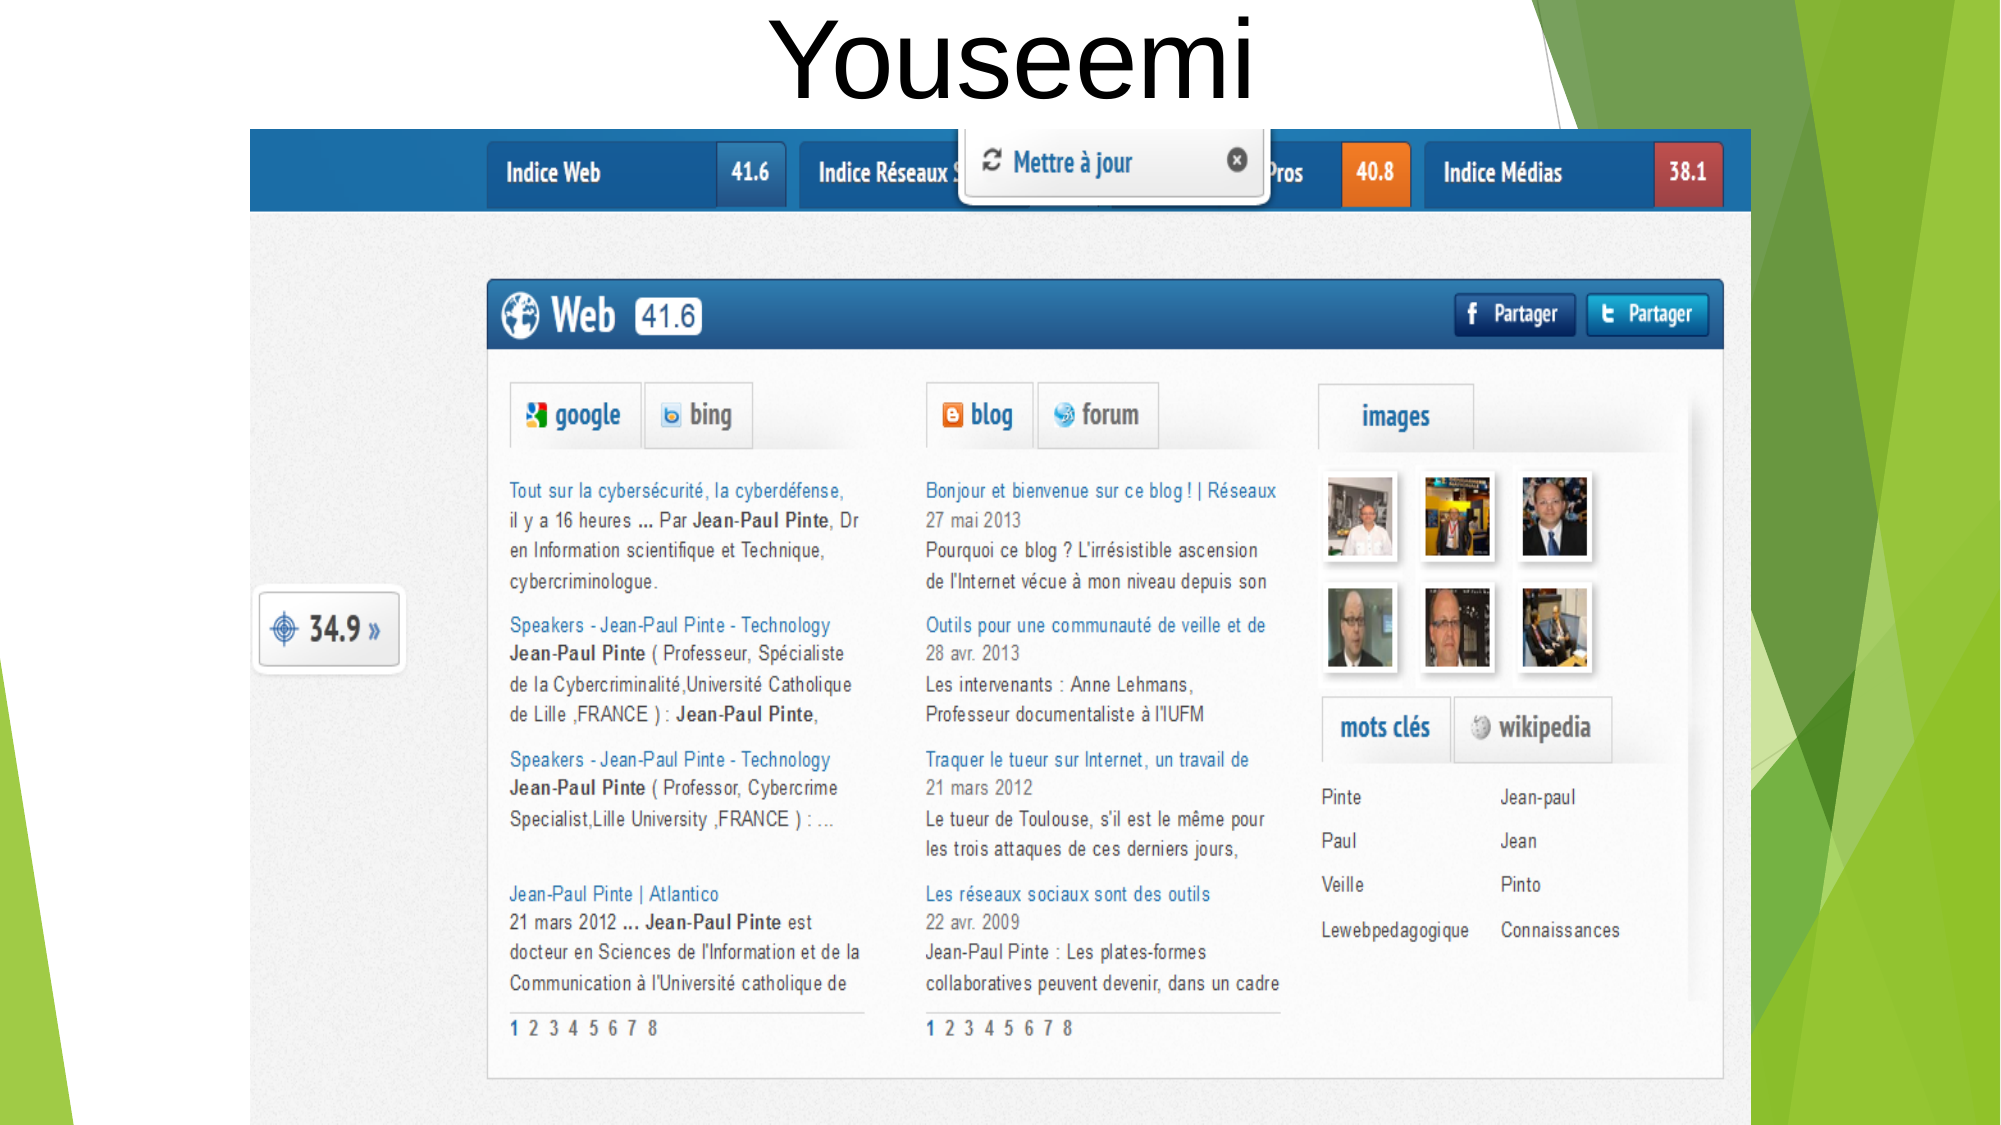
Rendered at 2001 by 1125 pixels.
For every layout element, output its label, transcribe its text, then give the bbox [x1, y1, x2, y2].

text_box Youseemi [414, 0, 1608, 130]
picture [250, 129, 1751, 1125]
